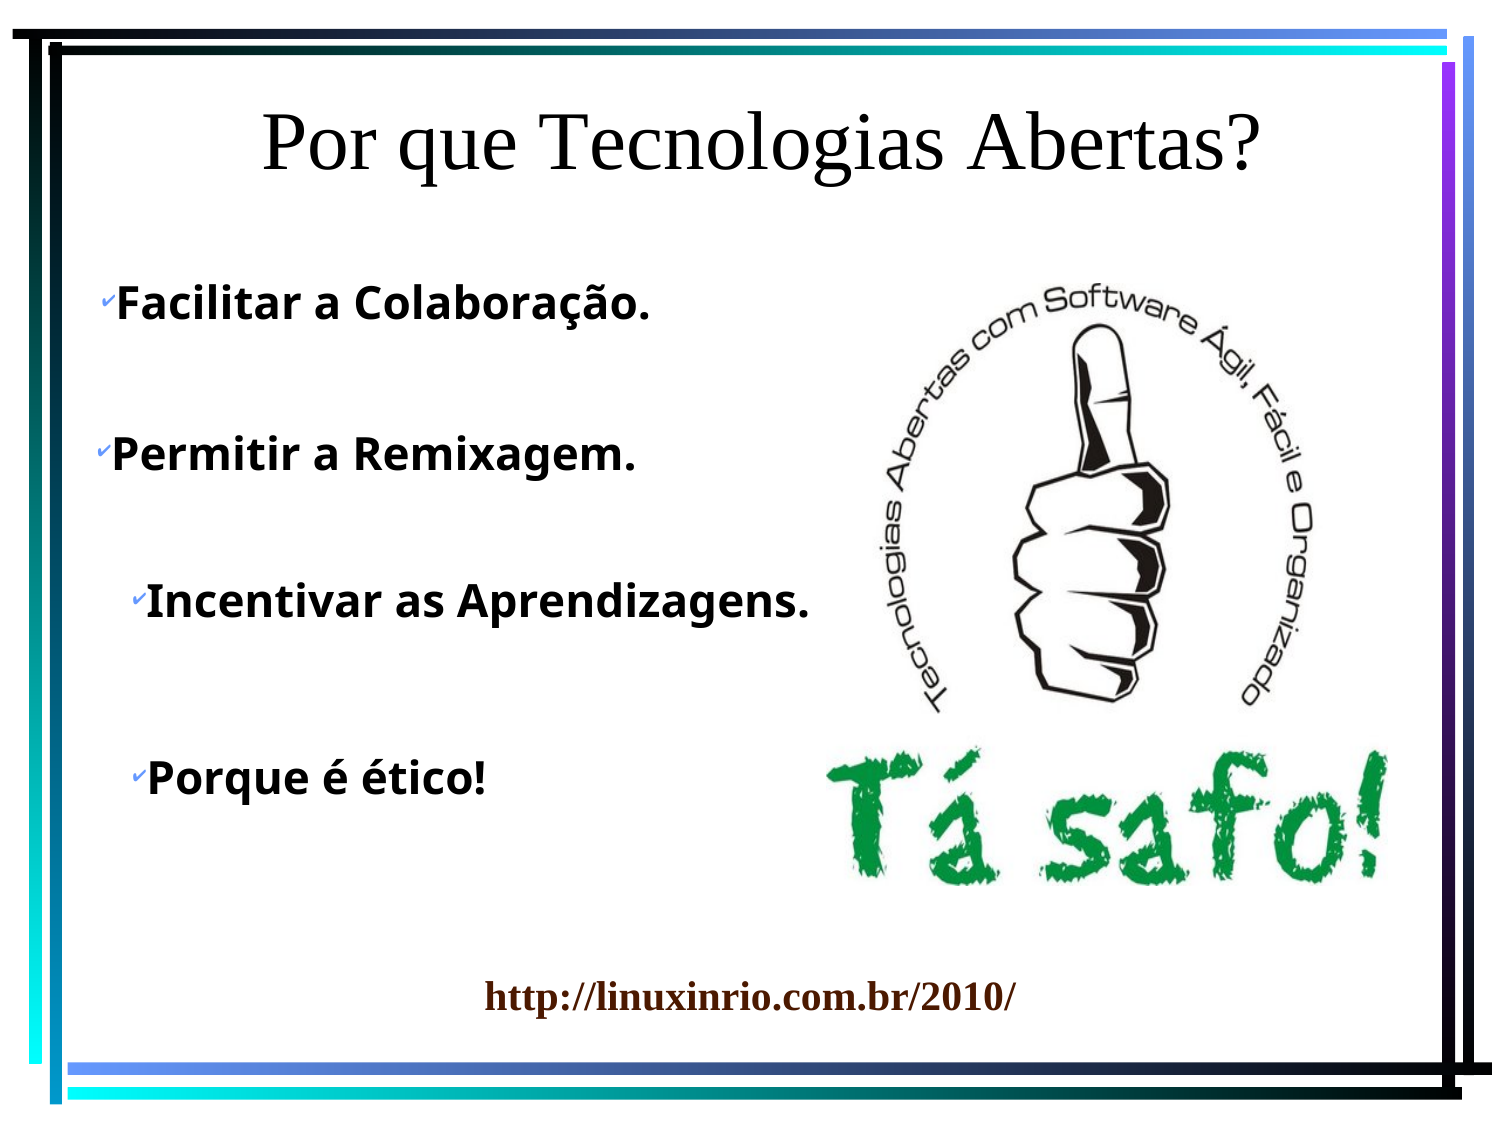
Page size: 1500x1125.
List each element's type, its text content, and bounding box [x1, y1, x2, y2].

picture [0, 0, 1500, 1125]
text_box Porque é ético! [118, 738, 826, 807]
text_box http://linuxinrio.com.br/2010/ [419, 957, 1032, 1029]
text_box Facilitar a Colaboração. [87, 262, 856, 332]
text_box Permitir a Remixagem. [82, 413, 826, 483]
text_box Incentivar as Aprendizagens. [118, 561, 826, 683]
title Por que Tecnologias Abertas? [125, 87, 1401, 213]
